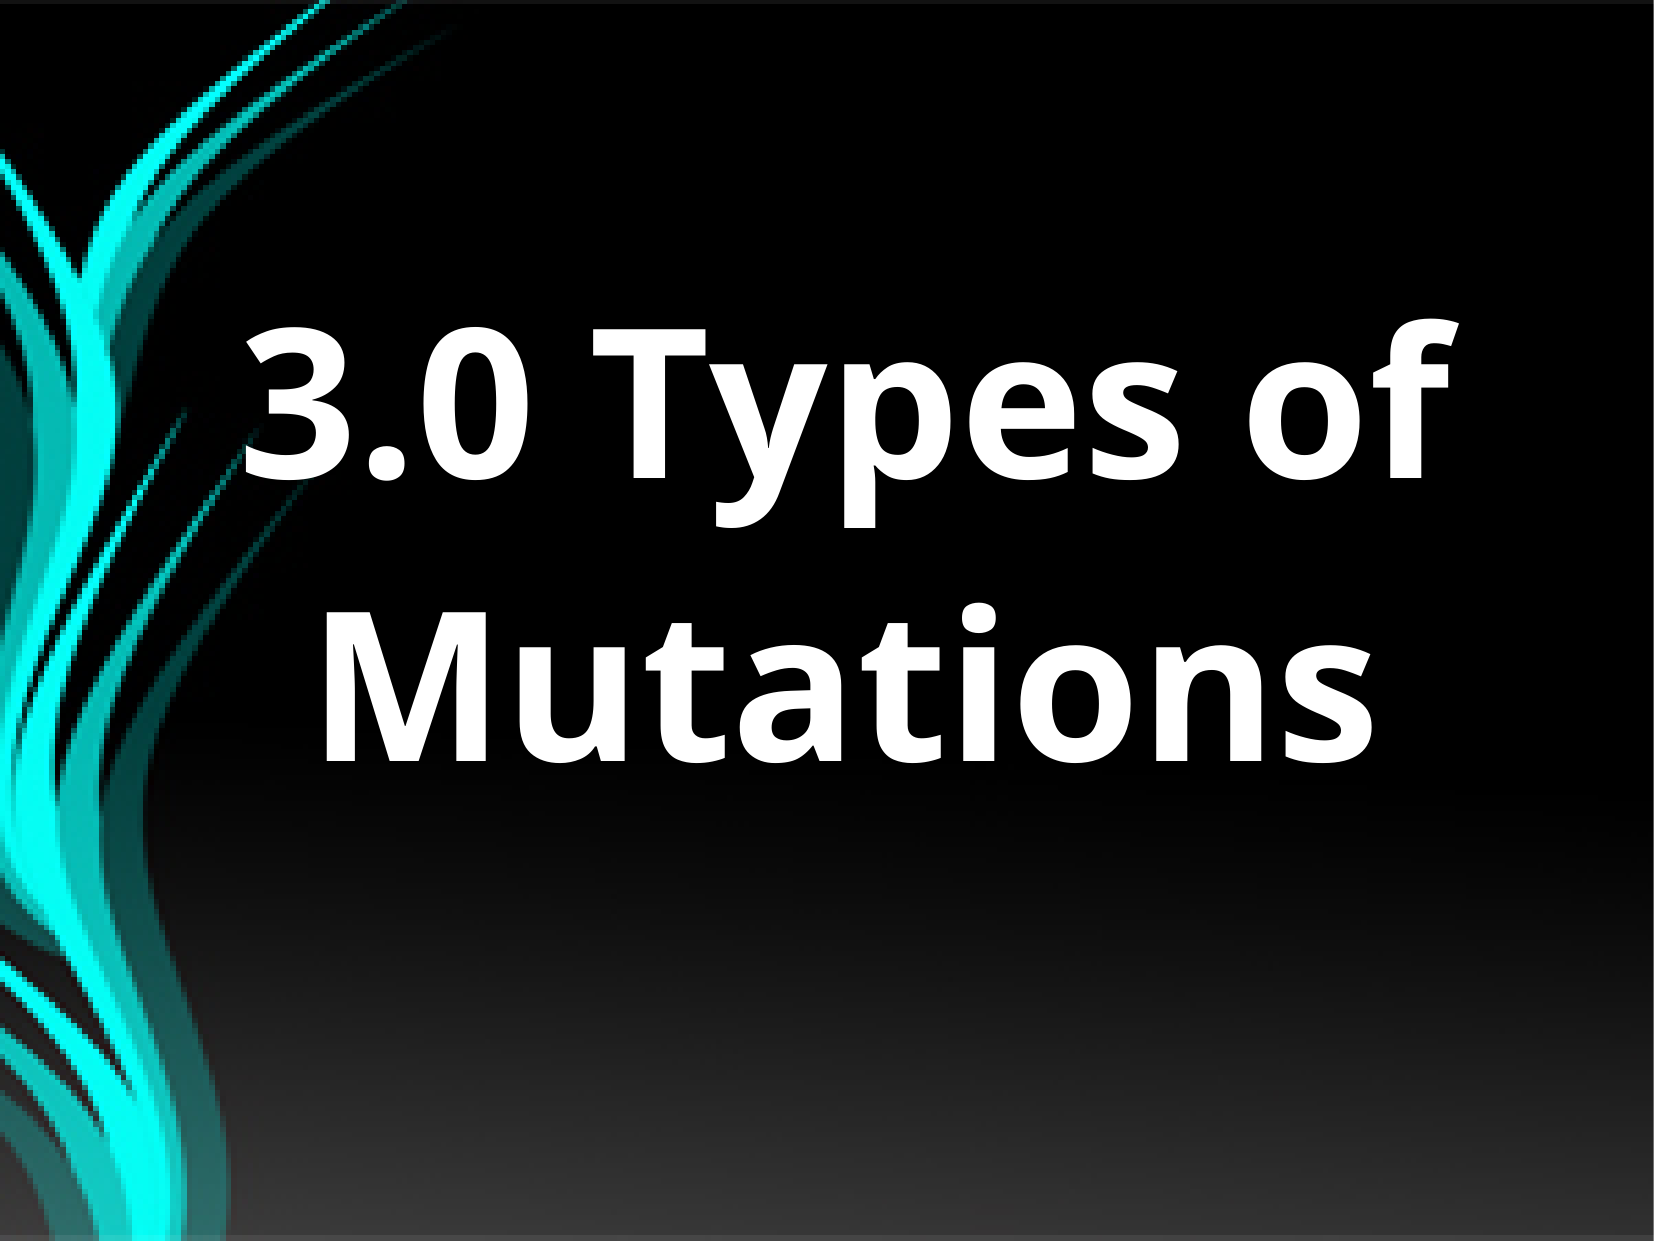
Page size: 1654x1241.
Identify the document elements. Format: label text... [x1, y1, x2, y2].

picture [0, 0, 1654, 1241]
subtitle 3.0 Types of Mutations [118, 296, 1571, 968]
